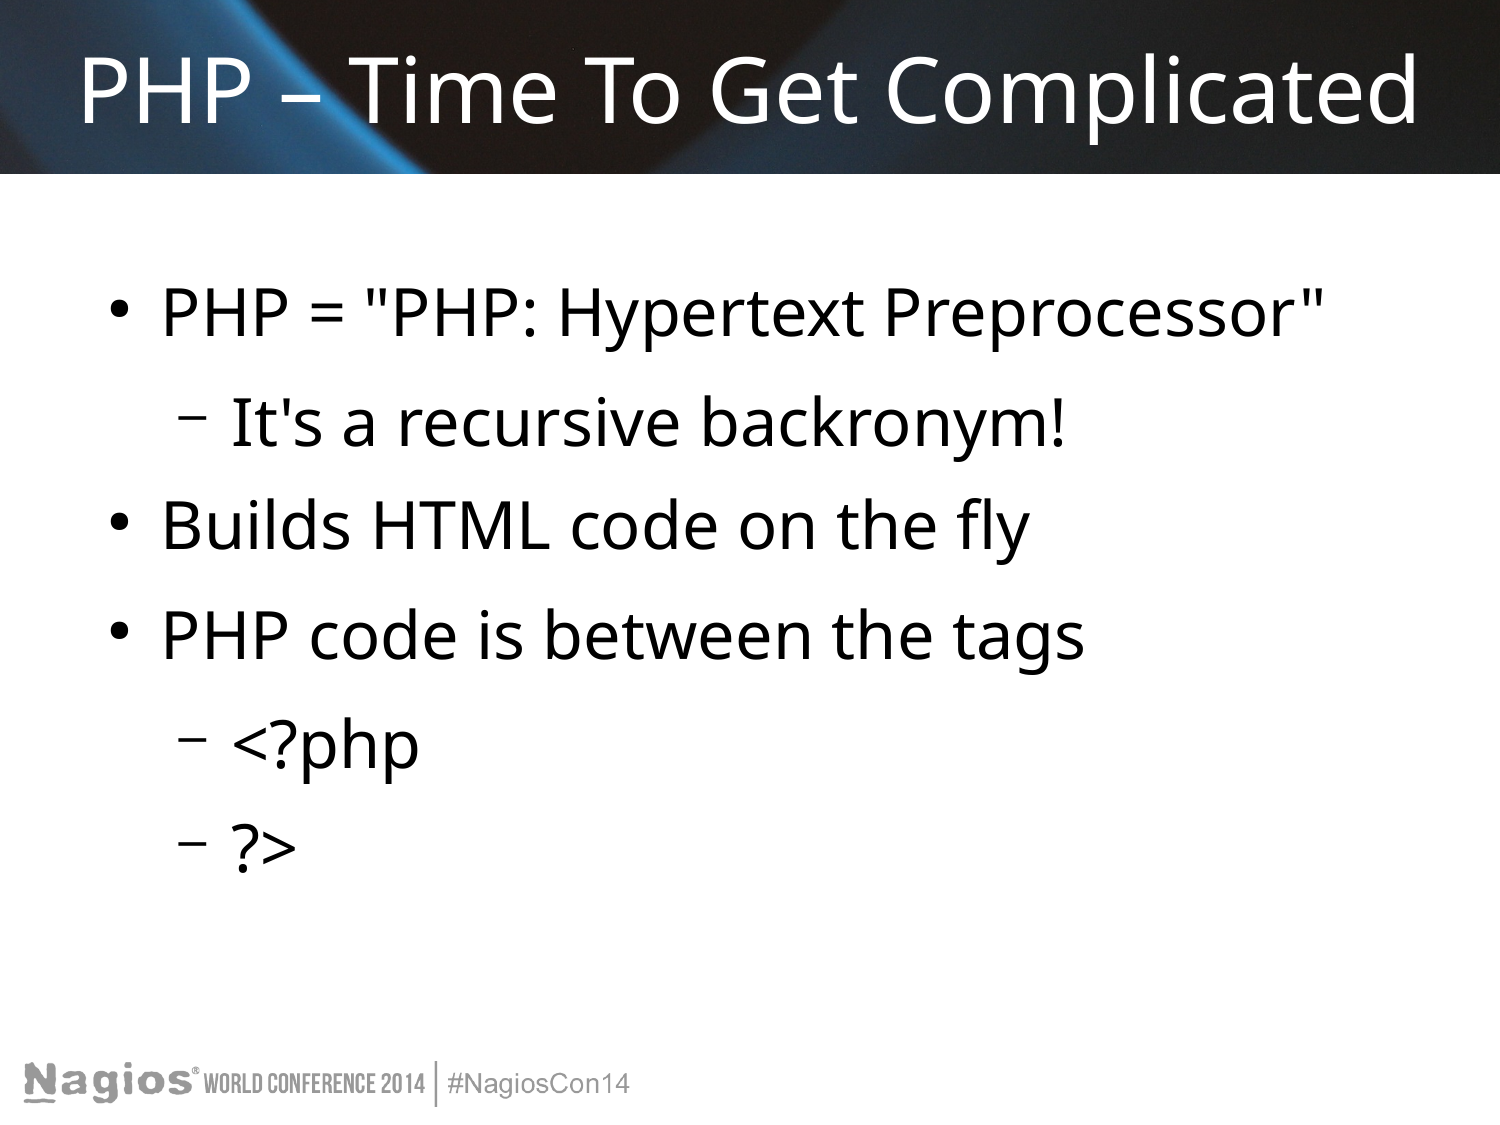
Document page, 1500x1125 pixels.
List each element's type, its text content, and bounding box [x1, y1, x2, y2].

title PHP – Time To Get Complicated [0, 0, 1500, 174]
list PHP = "PHP: Hypertext Preprocessor" It's a recursive backronym! Builds HTML code on the fly PHP code is between the tags <?php ?> [75, 262, 1426, 1005]
picture [12, 1040, 638, 1125]
